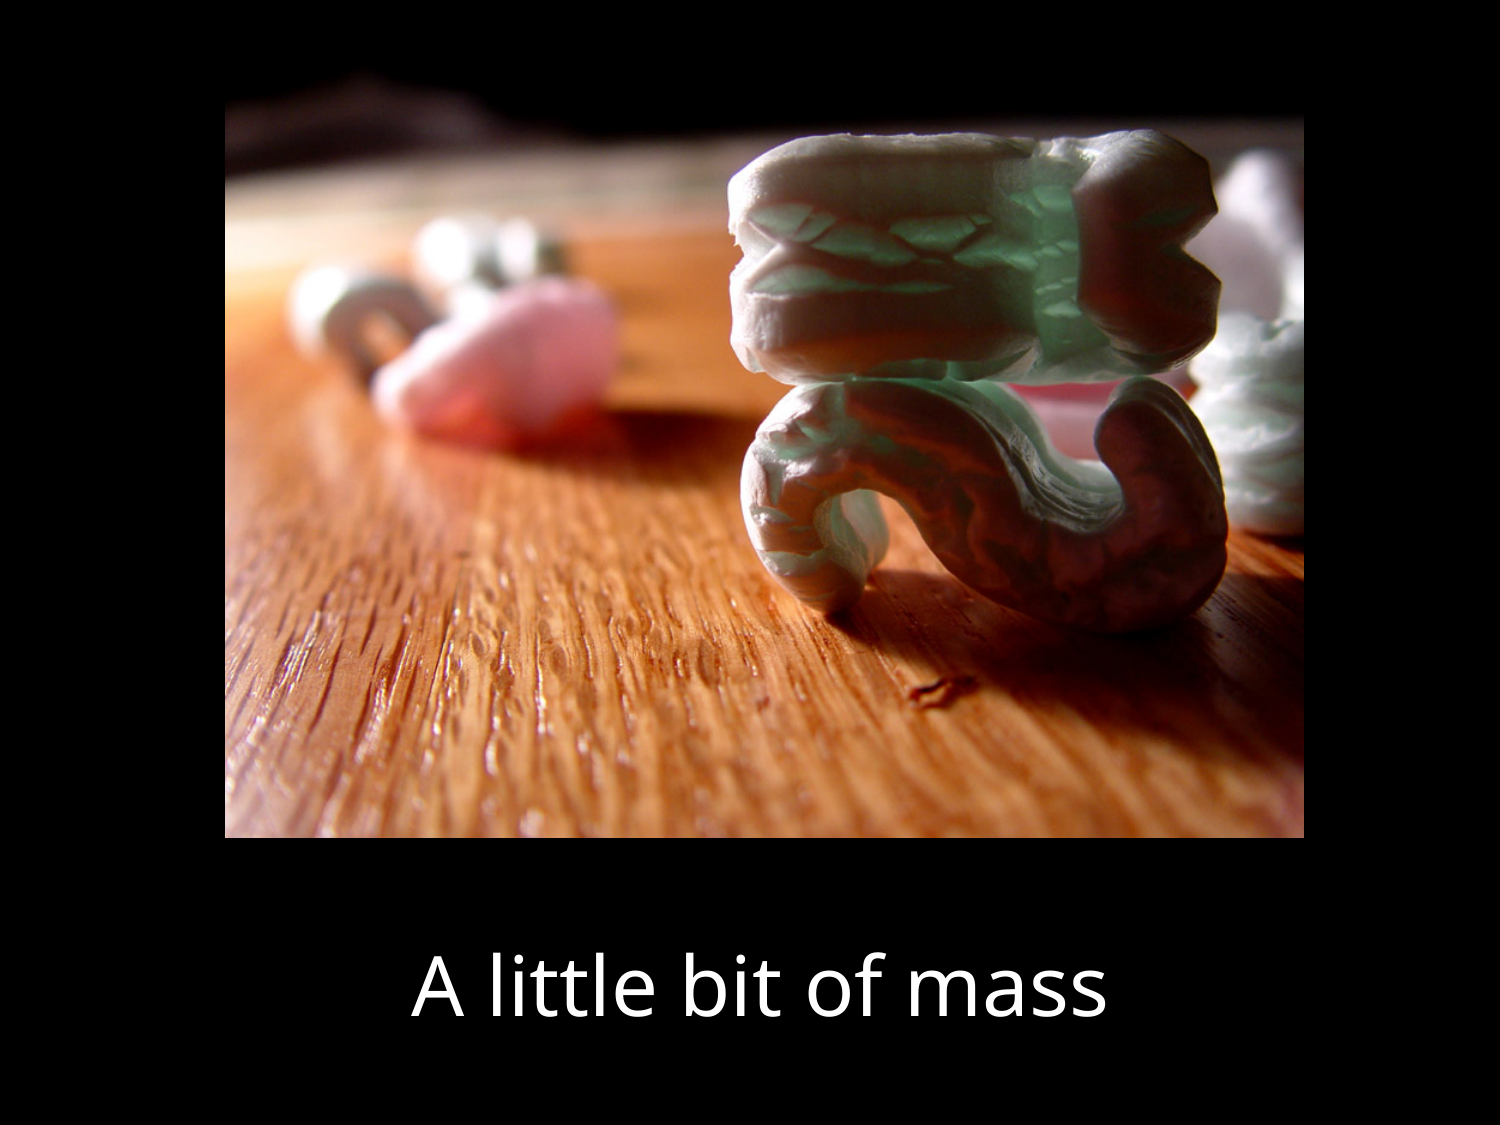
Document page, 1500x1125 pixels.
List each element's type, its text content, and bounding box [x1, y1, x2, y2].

picture [225, 28, 1304, 838]
text_box A little bit of mass [397, 925, 1125, 1042]
